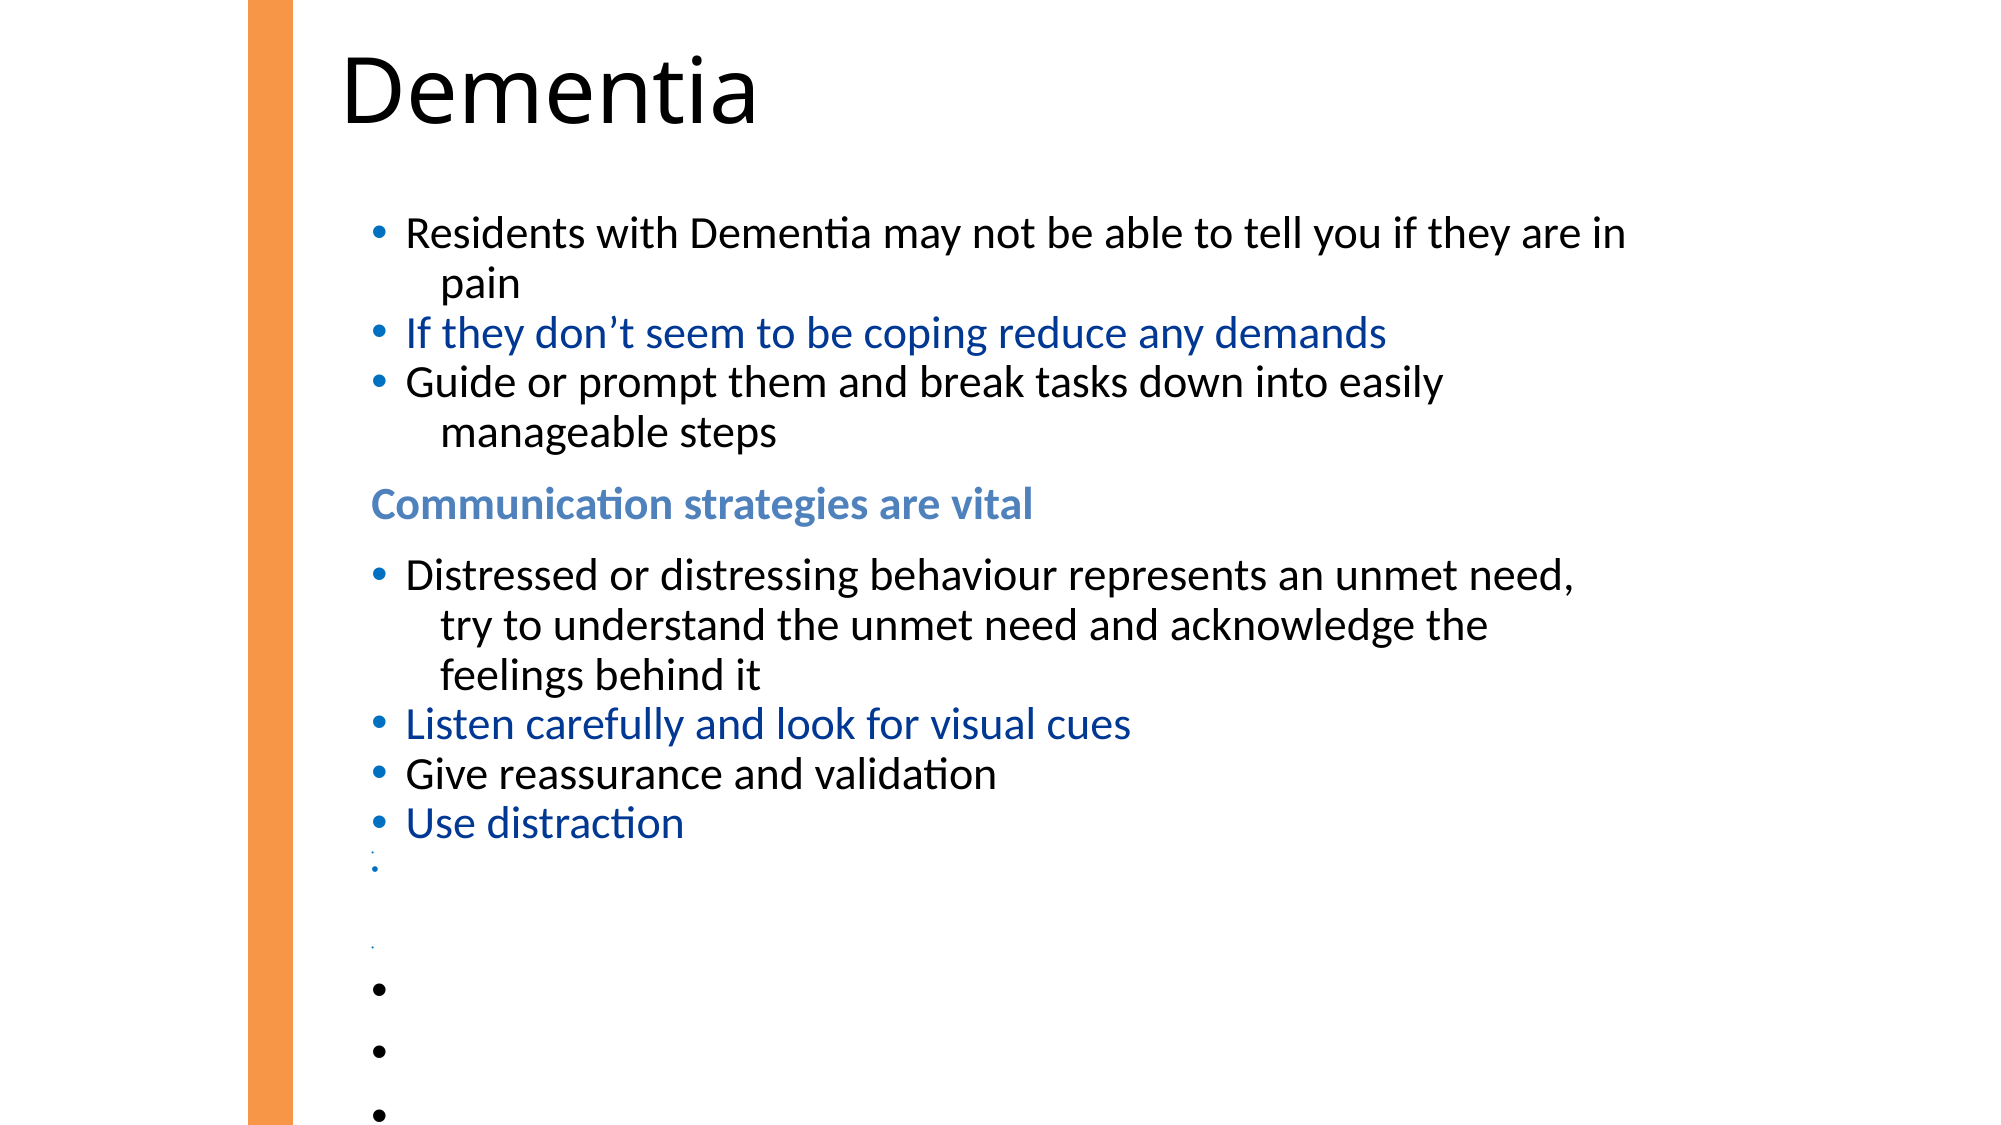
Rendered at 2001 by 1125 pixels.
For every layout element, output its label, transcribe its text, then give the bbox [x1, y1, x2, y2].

list Residents with Dementia may not be able to tell you if they are in pain If they don’t seem to be coping reduce any demands Guide or prompt them and break tasks down into easily manageable steps Communication strategies are vital Distressed or distressing behaviour represents an unmet need, try to understand the unmet need and acknowledge the feelings behind it Listen carefully and look for visual cues Give reassurance and validation Use distraction [356, 174, 1644, 857]
title Dementia [324, 0, 1675, 188]
text_box [250, 0, 291, 1125]
